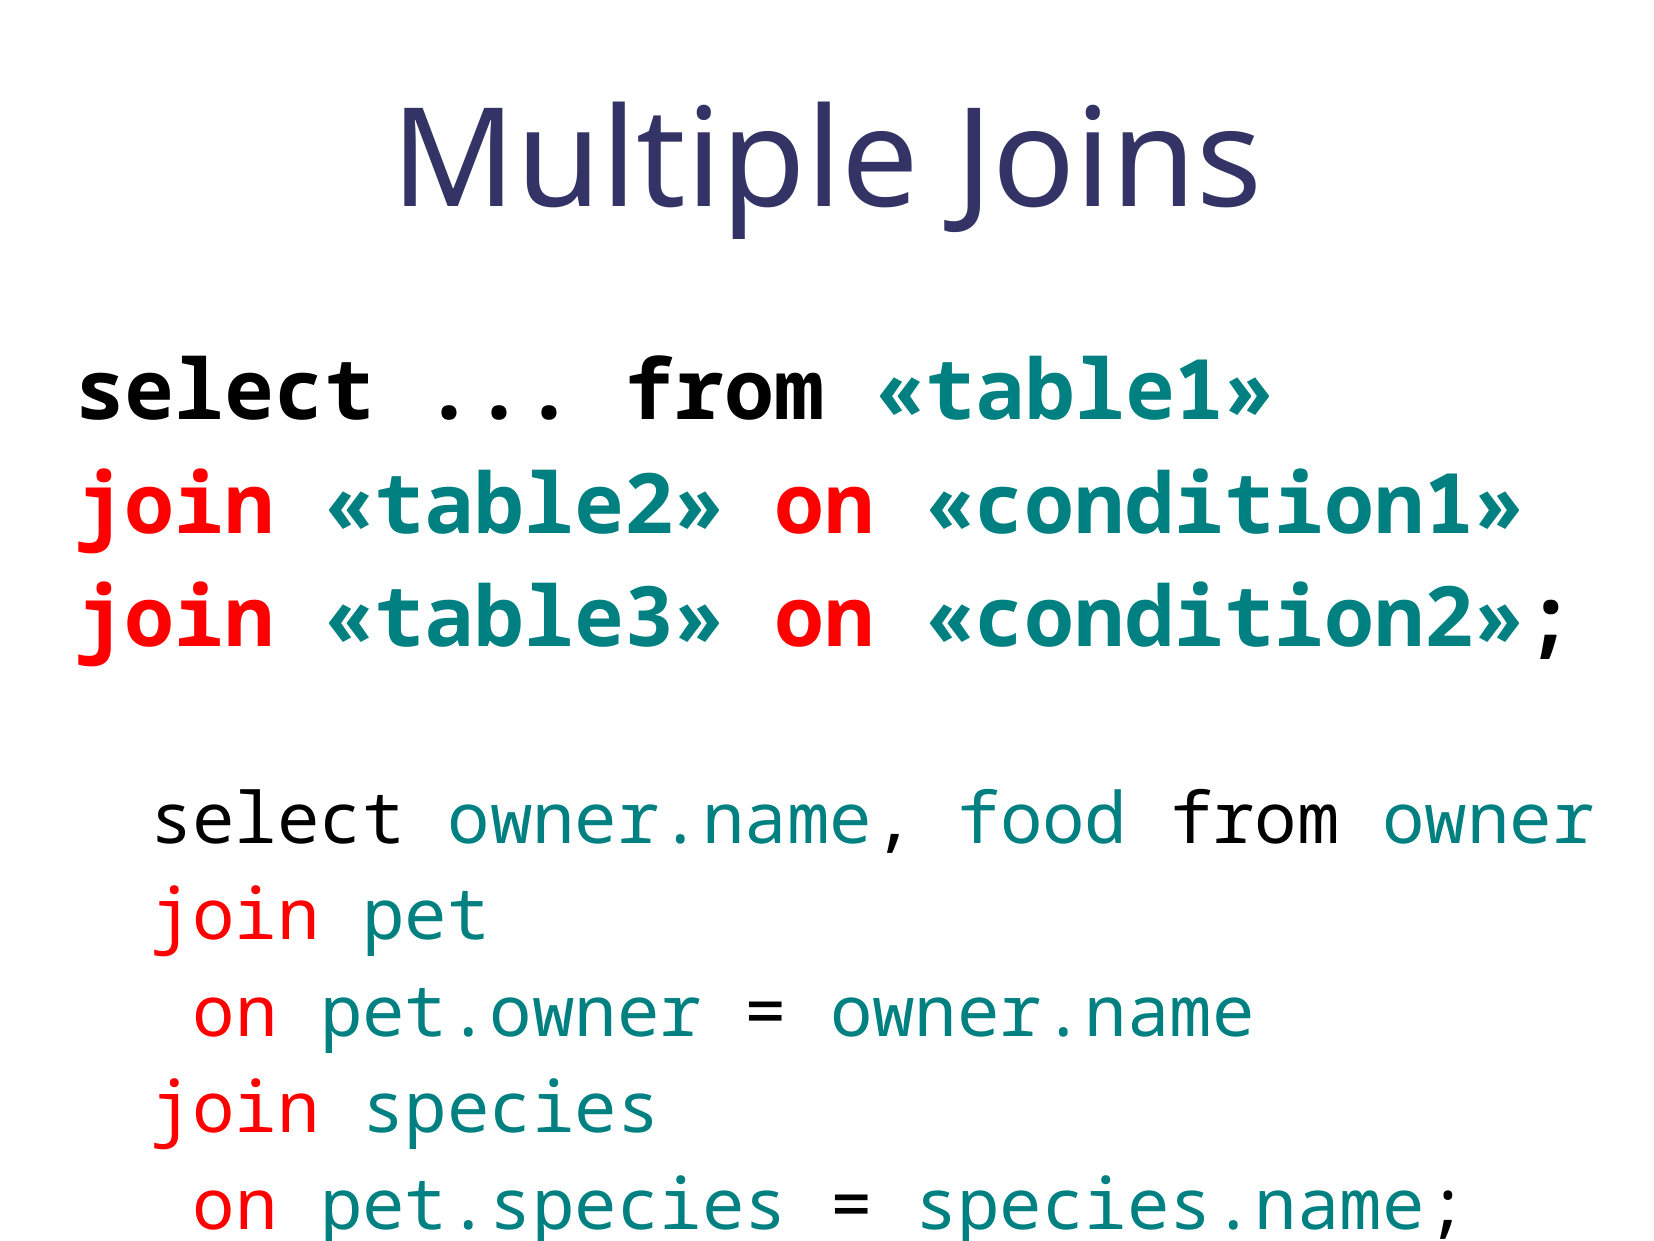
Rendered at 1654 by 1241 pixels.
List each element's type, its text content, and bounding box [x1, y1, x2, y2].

title Multiple Joins [82, 56, 1571, 250]
subtitle select ... from «table1» join «table2» on «condition1» join «table3» on «condition2»; [75, 330, 1654, 619]
text_box select owner.name, food from owner join pet on pet.owner = owner.name join species on pet.species = species.name; [150, 767, 1654, 1157]
